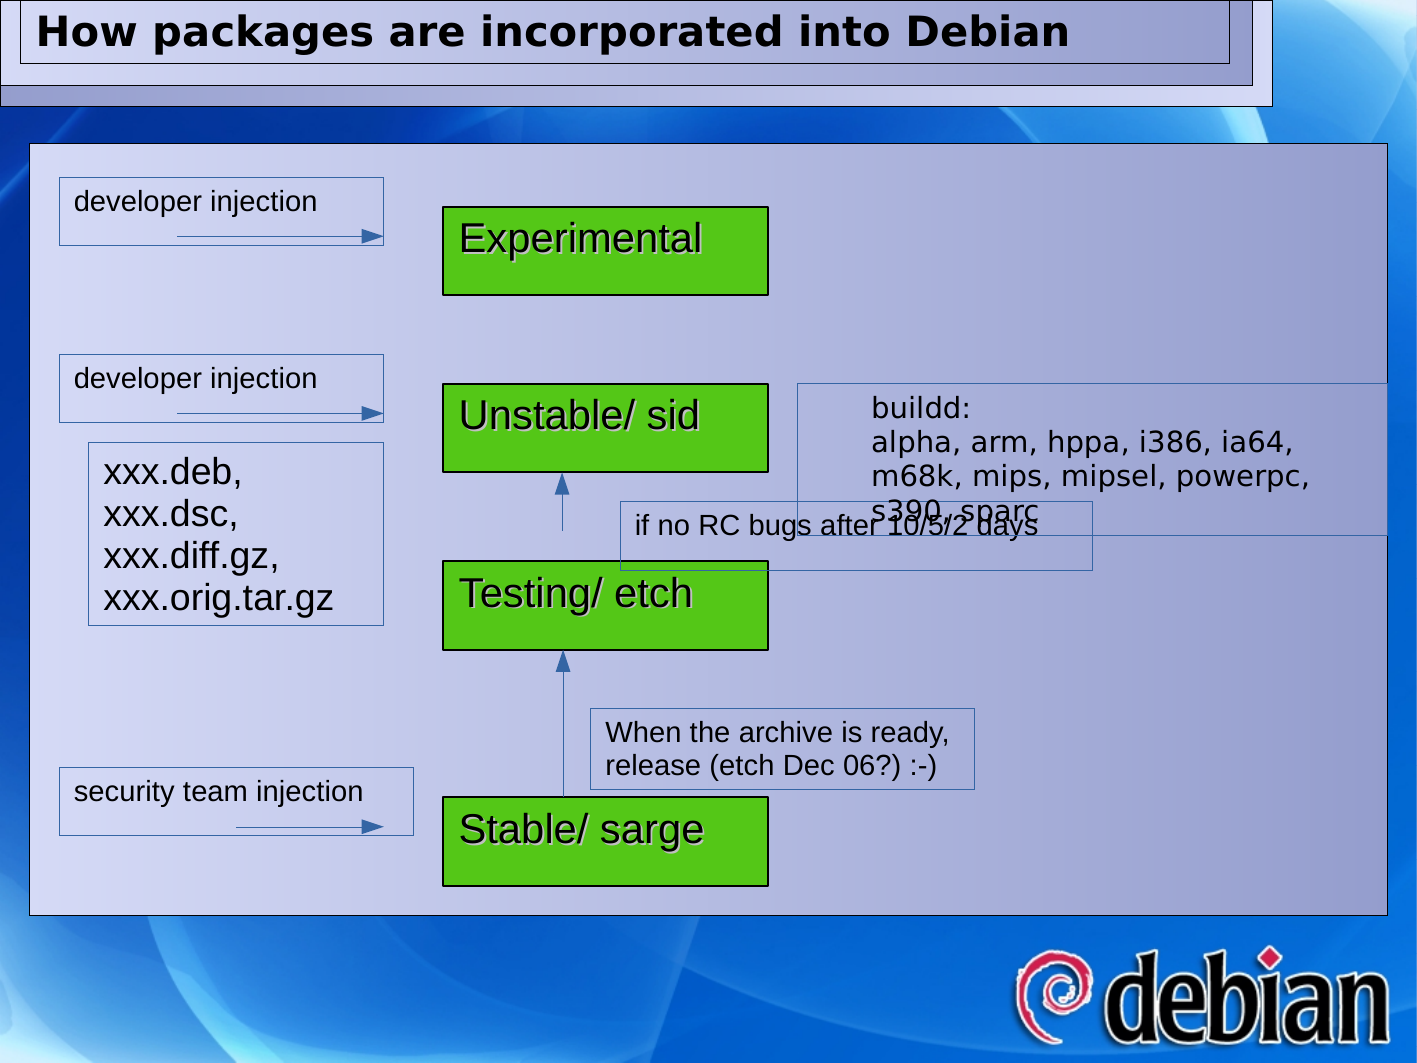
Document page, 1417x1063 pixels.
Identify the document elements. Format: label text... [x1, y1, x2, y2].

text_box buildd: alpha, arm, hppa, i386, ia64, m68k, mips, mipsel, powerpc, s390, sparc [797, 383, 1388, 487]
text_box Experimental [442, 206, 768, 296]
text_box if no RC bugs after 10/5/2 days [620, 501, 1093, 571]
text_box [0, 0, 1273, 107]
text_box Testing/ etch [442, 561, 768, 650]
text_box Stable/ sarge [442, 797, 768, 886]
text_box Unstable/ sid [442, 383, 768, 473]
text_box xxx.deb, xxx.dsc, xxx.diff.gz, xxx.orig.tar.gz [88, 442, 384, 502]
picture [0, 0, 1417, 1063]
text_box developer injection [59, 177, 384, 246]
text_box if no RC bugs after 10/5/2 days [798, 501, 1093, 535]
text_box developer injection [59, 354, 384, 423]
text_box security team injection [59, 767, 414, 836]
text_box When the archive is ready, release (etch Dec 06?) :-) [590, 708, 975, 777]
text_box How packages are incorporated into Debian [20, 0, 1230, 64]
text_box [798, 487, 1387, 535]
text_box [29, 143, 1388, 916]
